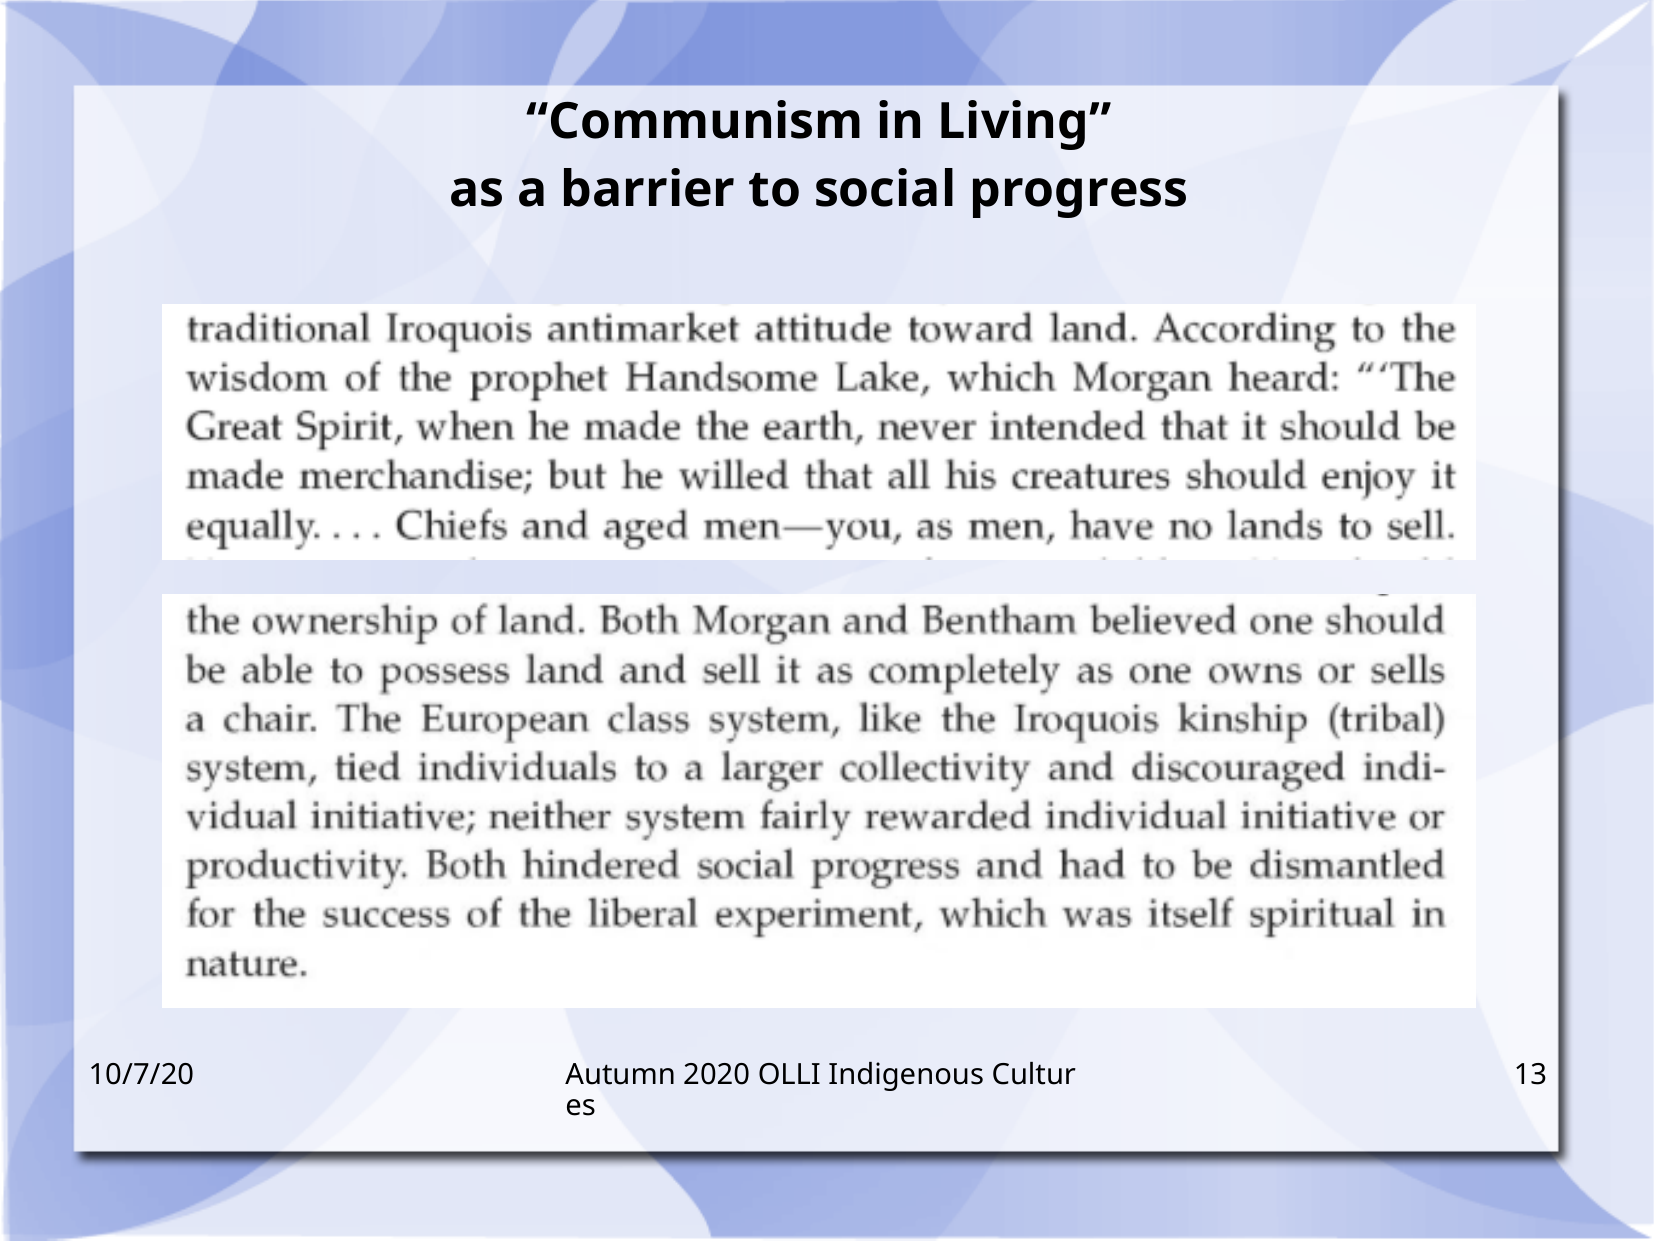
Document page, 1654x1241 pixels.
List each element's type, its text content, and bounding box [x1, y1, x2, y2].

picture [0, 0, 1654, 1241]
title “Communism in Living” as a barrier to social progress [75, 41, 1563, 265]
